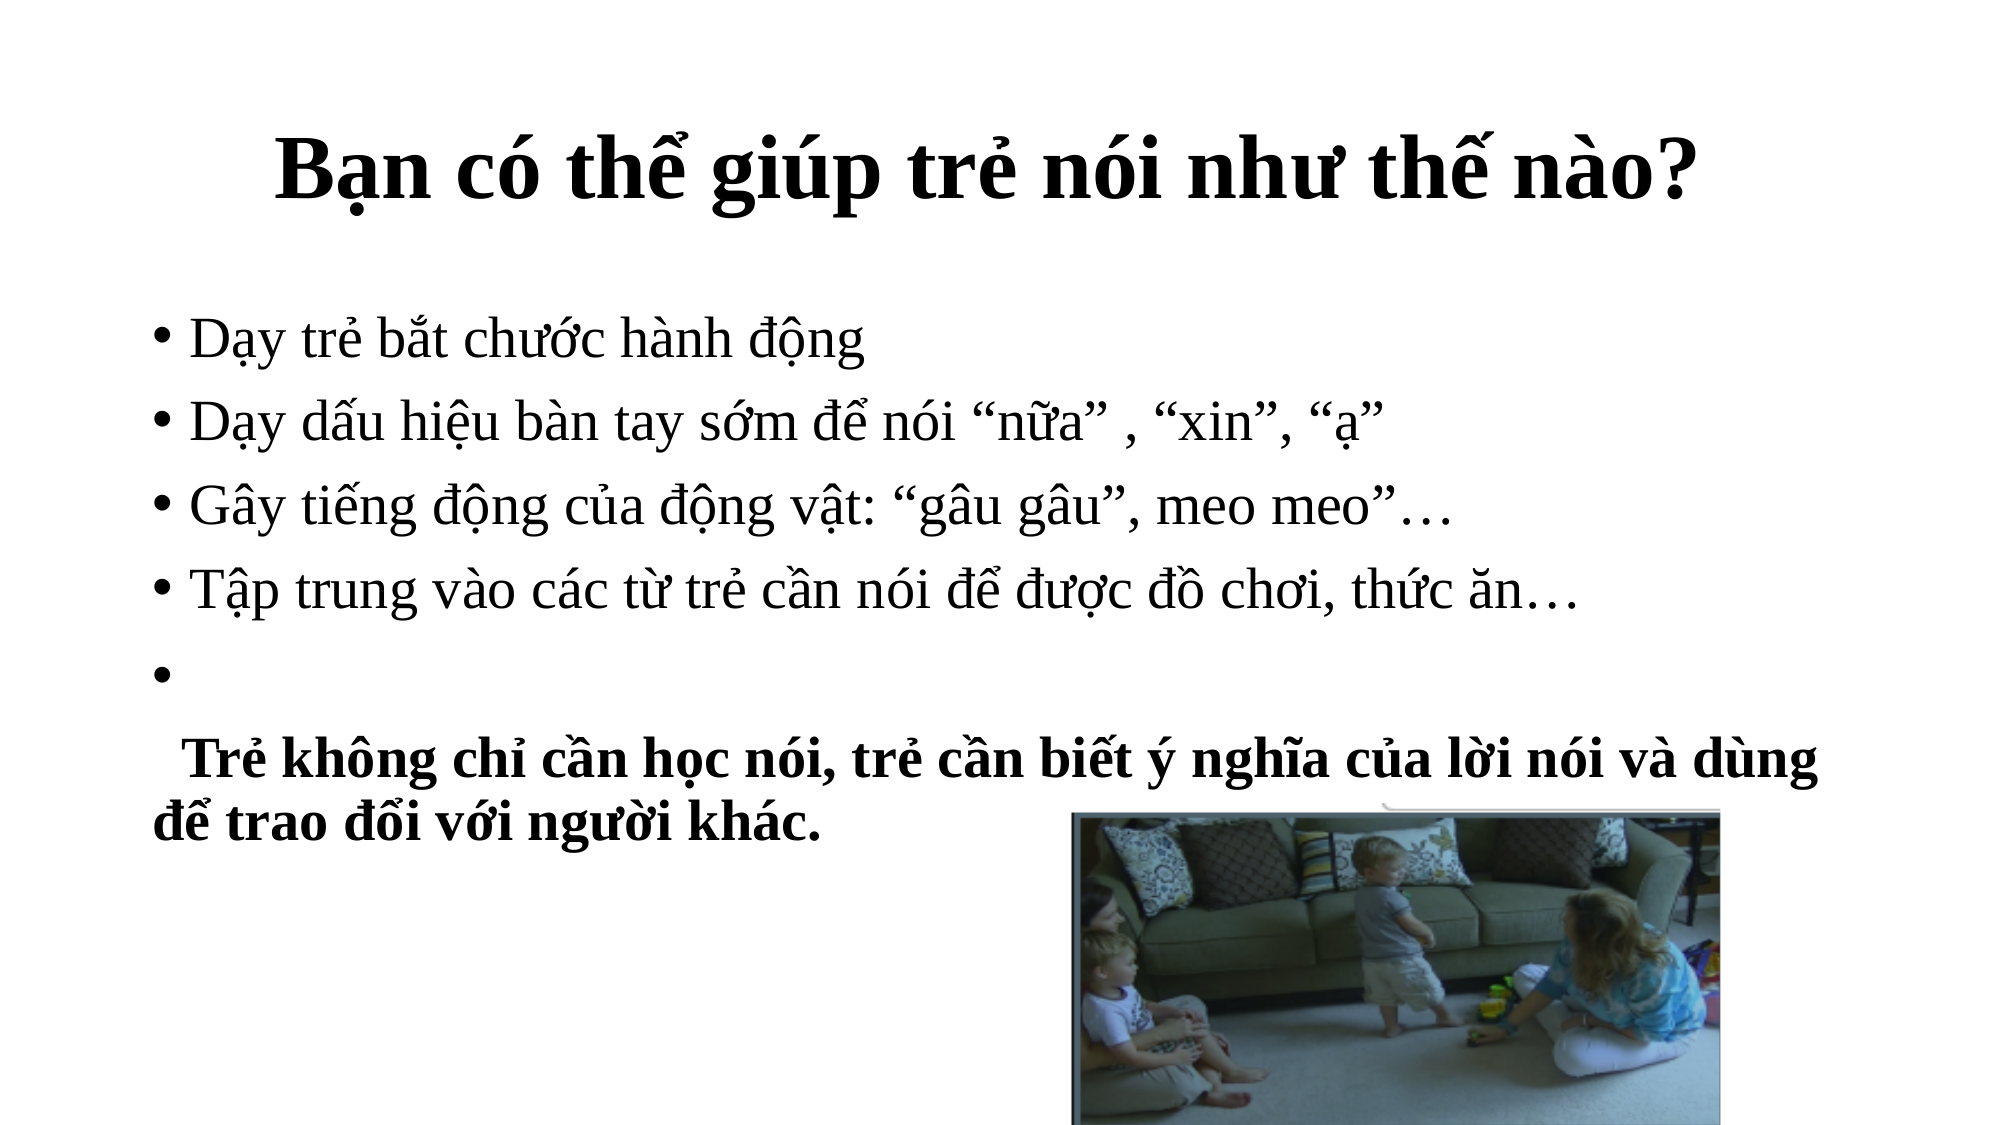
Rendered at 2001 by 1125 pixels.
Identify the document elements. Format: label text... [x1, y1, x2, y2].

list Dạy trẻ bắt chước hành động Dạy dấu hiệu bàn tay sớm để nói “nữa” , “xin”, “ạ” Gây tiếng động của động vật: “gâu gâu”, meo meo”… Tập trung vào các từ trẻ cần nói để được đồ chơi, thức ăn… Trẻ không chỉ cần học nói, trẻ cần biết ý nghĩa của lời nói và dùng để trao đổi với người khác. [137, 299, 1863, 1014]
picture [1061, 803, 1721, 1125]
title Bạn có thể giúp trẻ nói như thế nào? [137, 59, 1863, 278]
